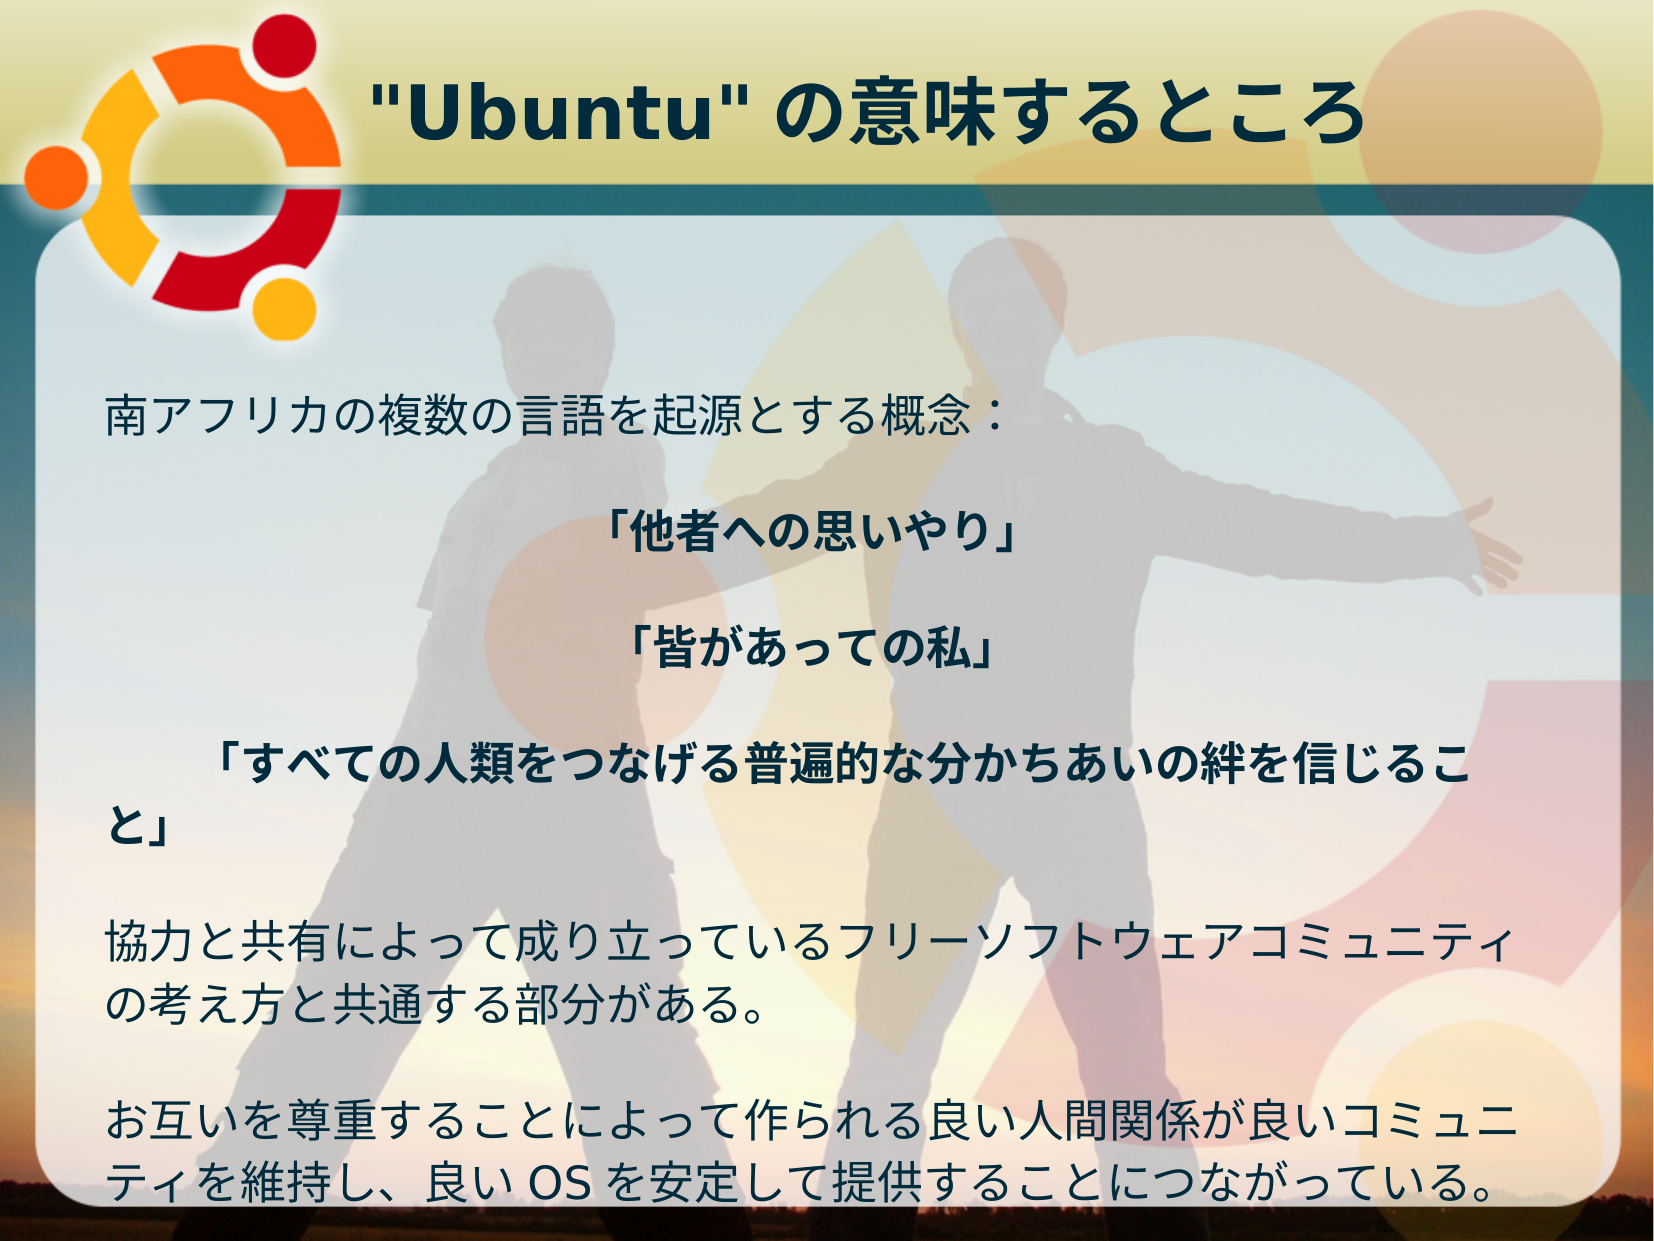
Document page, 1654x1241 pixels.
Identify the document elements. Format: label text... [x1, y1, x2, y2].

text_box "Ubuntu"の意味するところ [366, 59, 1625, 152]
text_box 南アフリカの複数の言語を起源とする概念： 「他者への思いやり」 「皆があっての私」 「すべての人類をつなげる普遍的な分かちあいの絆を信じること」 協力と共有によって成り立っているフリーソフトウェアコミュニティの考え方と共通する部分がある。 お互いを尊重することによって作られる良い人間関係が良いコミュニティを維持し、良いOSを安定して提供することにつながっている。 [103, 383, 1551, 1152]
picture [0, 0, 1654, 1241]
